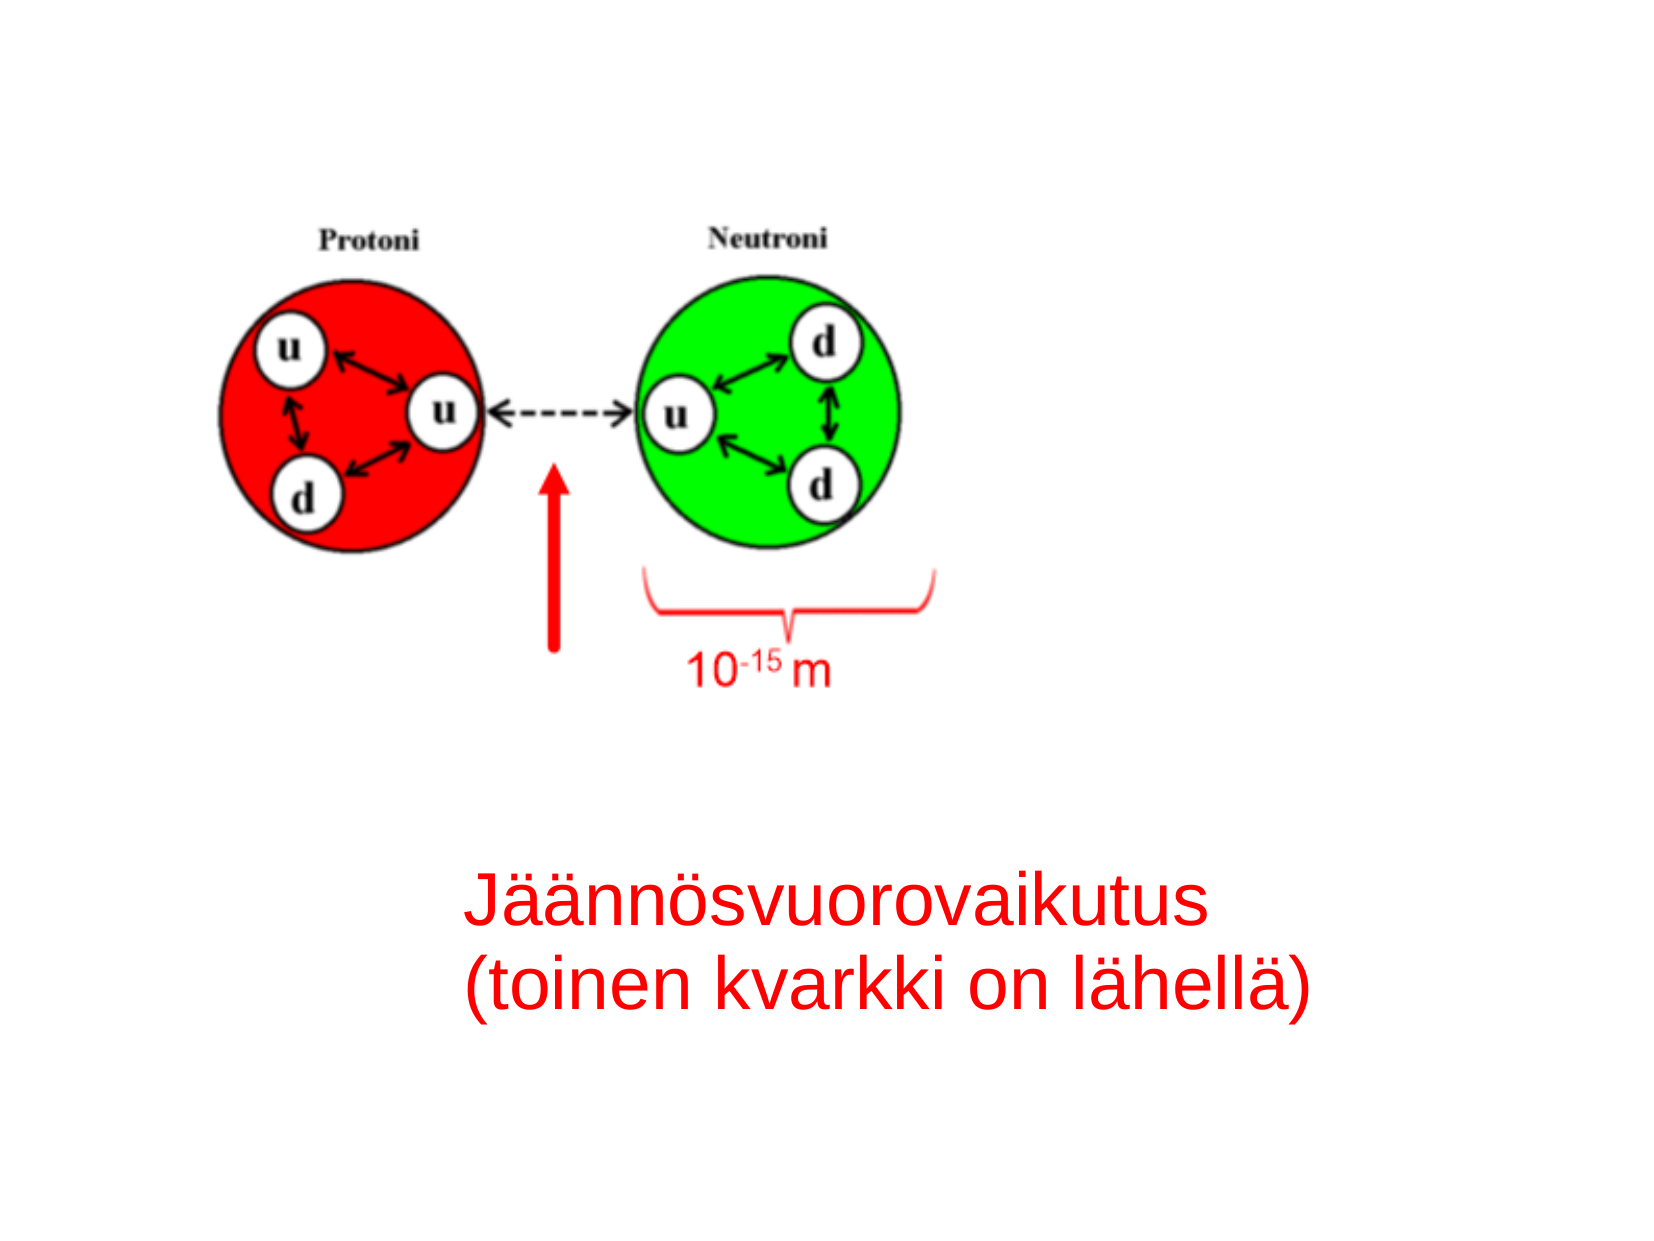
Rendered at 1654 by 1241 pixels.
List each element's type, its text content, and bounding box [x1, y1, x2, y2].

picture [59, 35, 1063, 813]
text_box Jäännösvuorovaikutus (toinen kvarkki on lähellä) [448, 850, 1411, 1034]
